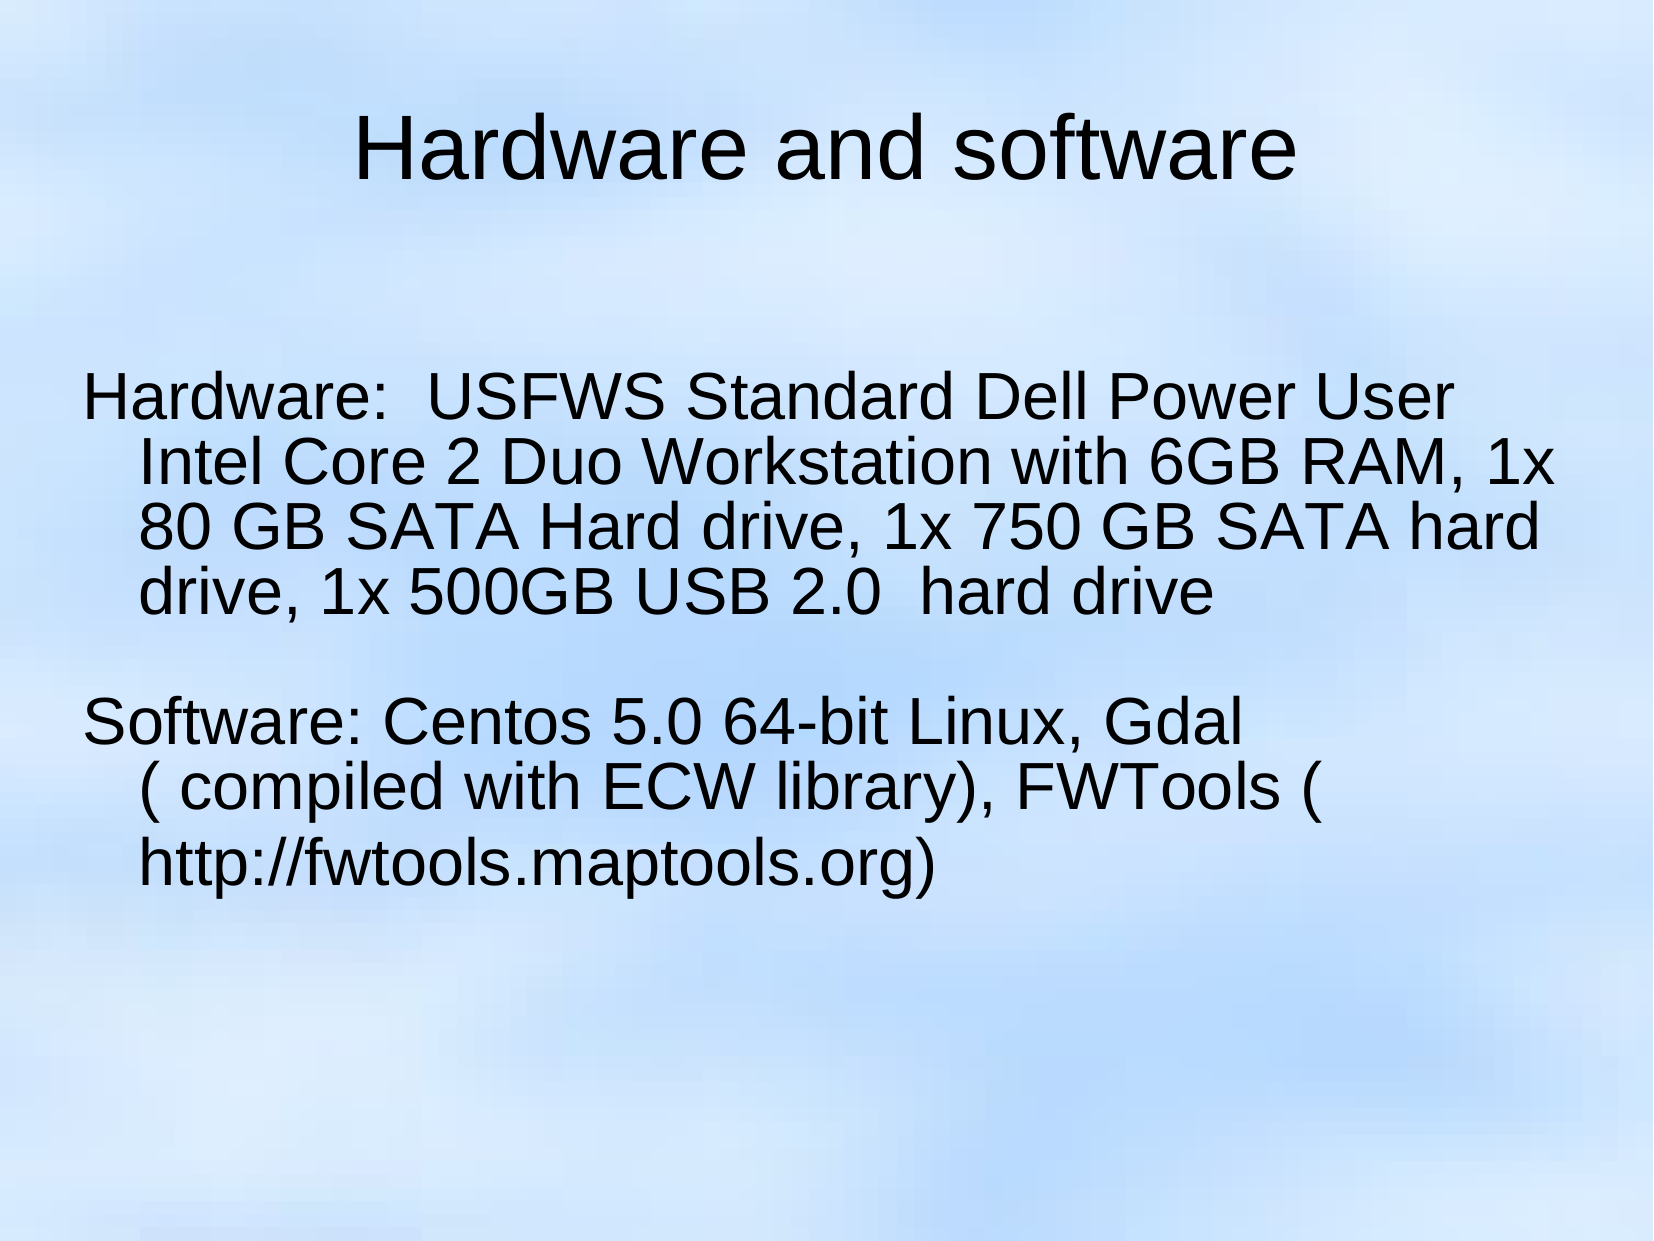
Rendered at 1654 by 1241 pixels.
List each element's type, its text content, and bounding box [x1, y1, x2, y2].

subtitle Hardware: USFWS Standard Dell Power User Intel Core 2 Duo Workstation with 6GB RAM, 1x 80 GB SATA Hard drive, 1x 750 GB SATA hard drive, 1x 500GB USB 2.0 hard drive Software: Centos 5.0 64-bit Linux, Gdal ( compiled with ECW library), FWTools ( http://fwtools.maptools.org)‏ [82, 297, 1570, 1102]
title Hardware and software [82, 56, 1570, 250]
picture [0, 0, 1654, 1241]
